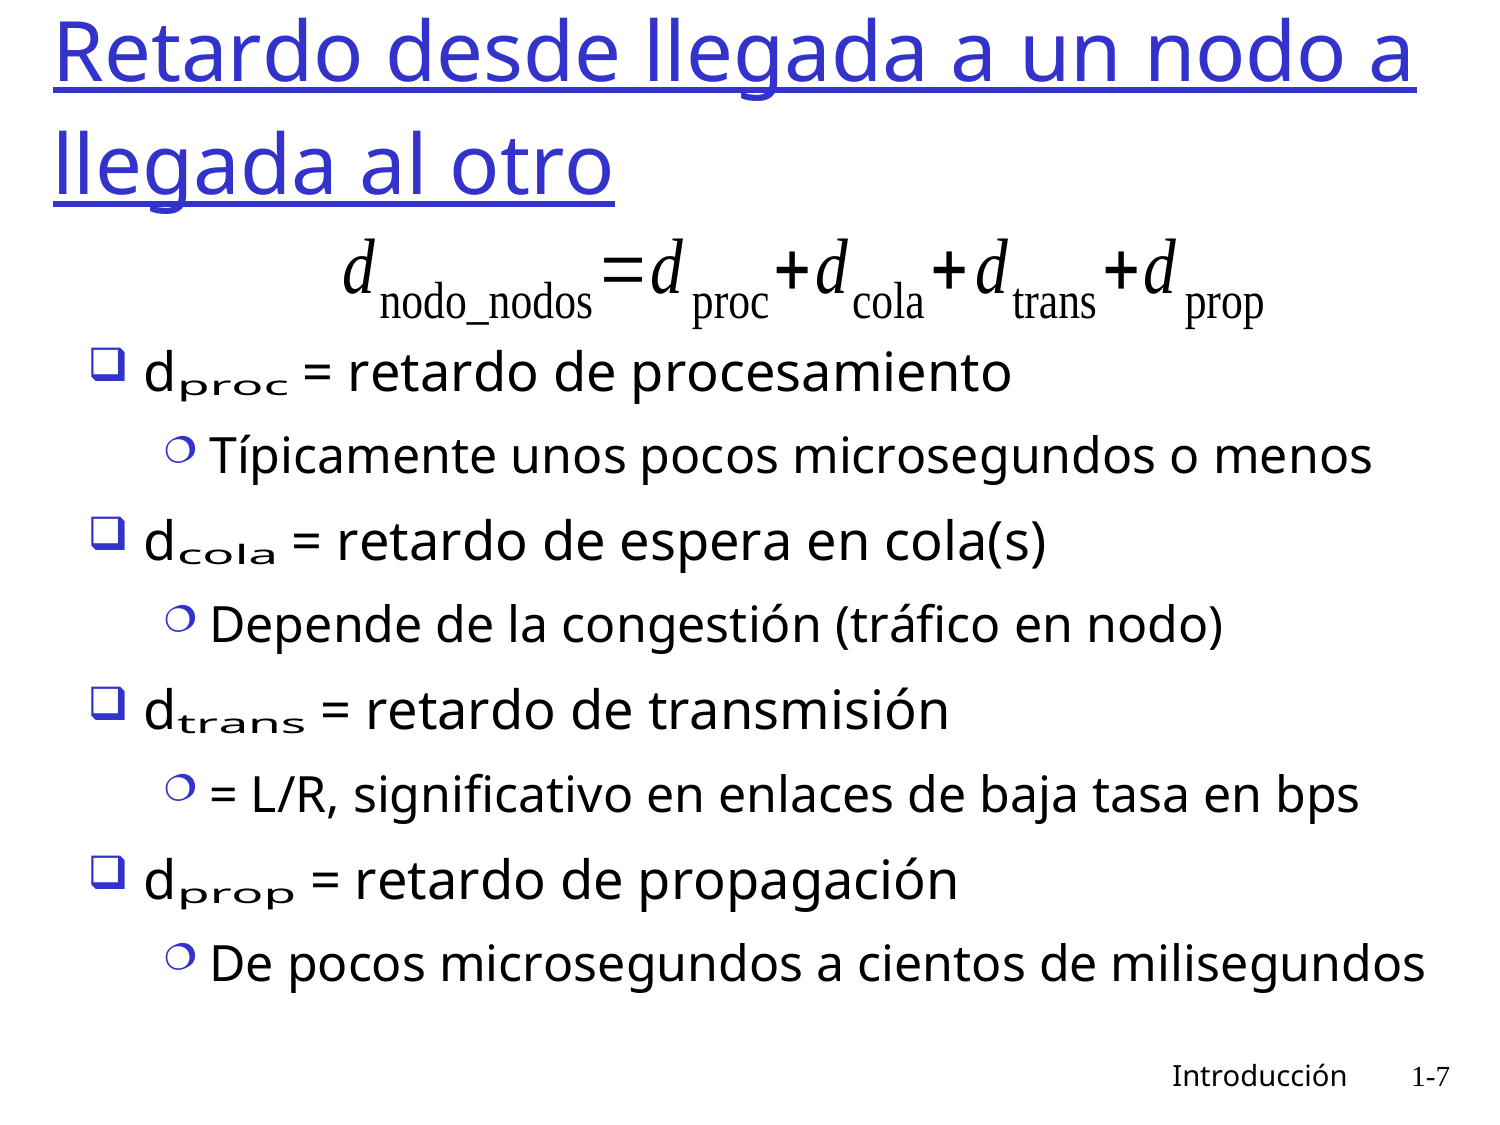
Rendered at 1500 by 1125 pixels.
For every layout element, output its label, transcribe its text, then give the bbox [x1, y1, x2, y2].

text_box Introducción [887, 1051, 1362, 1125]
list dproc = retardo de procesamiento Típicamente unos pocos microsegundos o menos dcola = retardo de espera en cola(s) Depende de la congestión (tráfico en nodo) dtrans = retardo de transmisión = L/R, significativo en enlaces de baja tasa en bps dprop = retardo de propagación De pocos microsegundos a cientos de milisegundos [87, 333, 1463, 1051]
text_box 1-<number> [1362, 1050, 1466, 1125]
chart [326, 224, 1287, 330]
title Retardo desde llegada a un nodo a llegada al otro [37, 0, 1463, 211]
